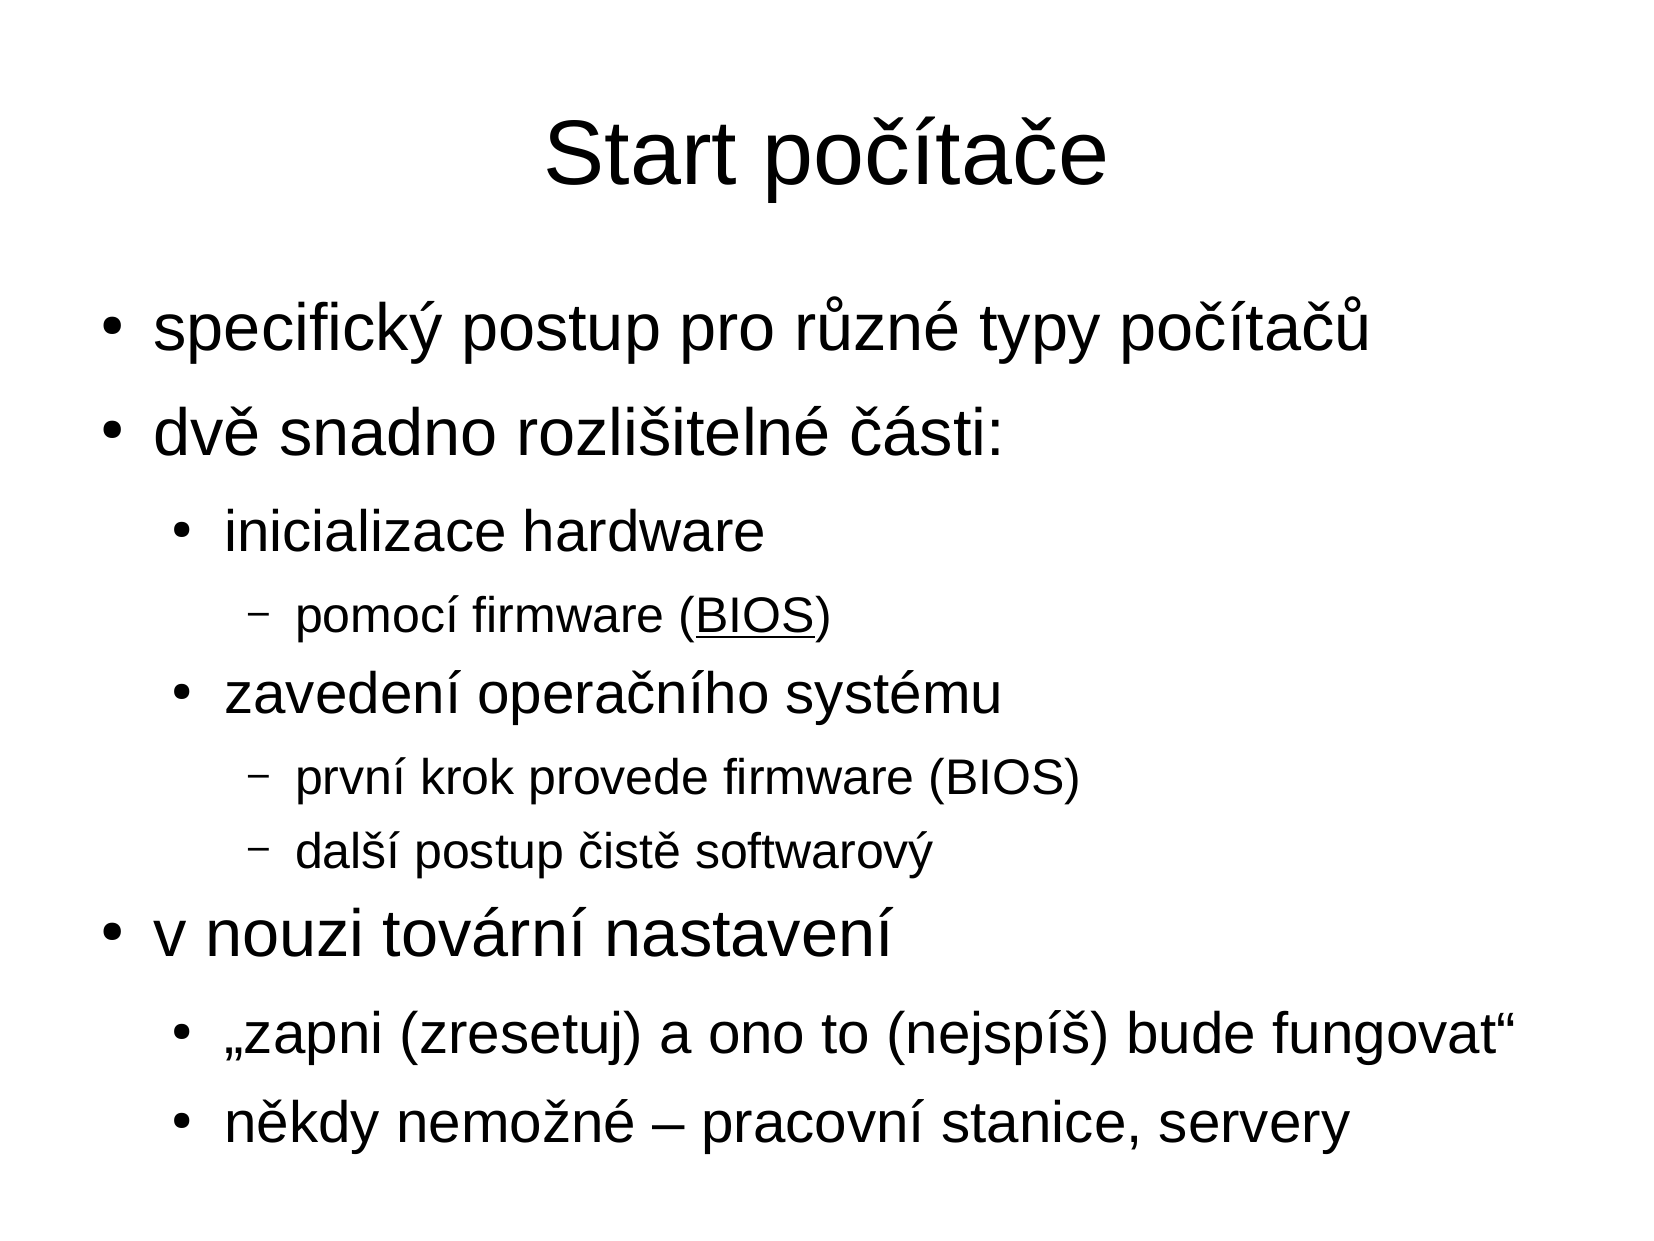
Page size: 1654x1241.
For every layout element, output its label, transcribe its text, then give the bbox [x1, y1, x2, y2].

title Start počítače [82, 56, 1571, 250]
list specifický postup pro různé typy počítačů dvě snadno rozlišitelné části: inicializace hardware pomocí firmware (BIOS) zavedení operačního systému první krok provede firmware (BIOS) další postup čistě softwarový v nouzi tovární nastavení „zapni (zresetuj) a ono to (nejspíš) bude fungovat“ někdy nemožné – pracovní stanice, servery [82, 290, 1571, 1155]
